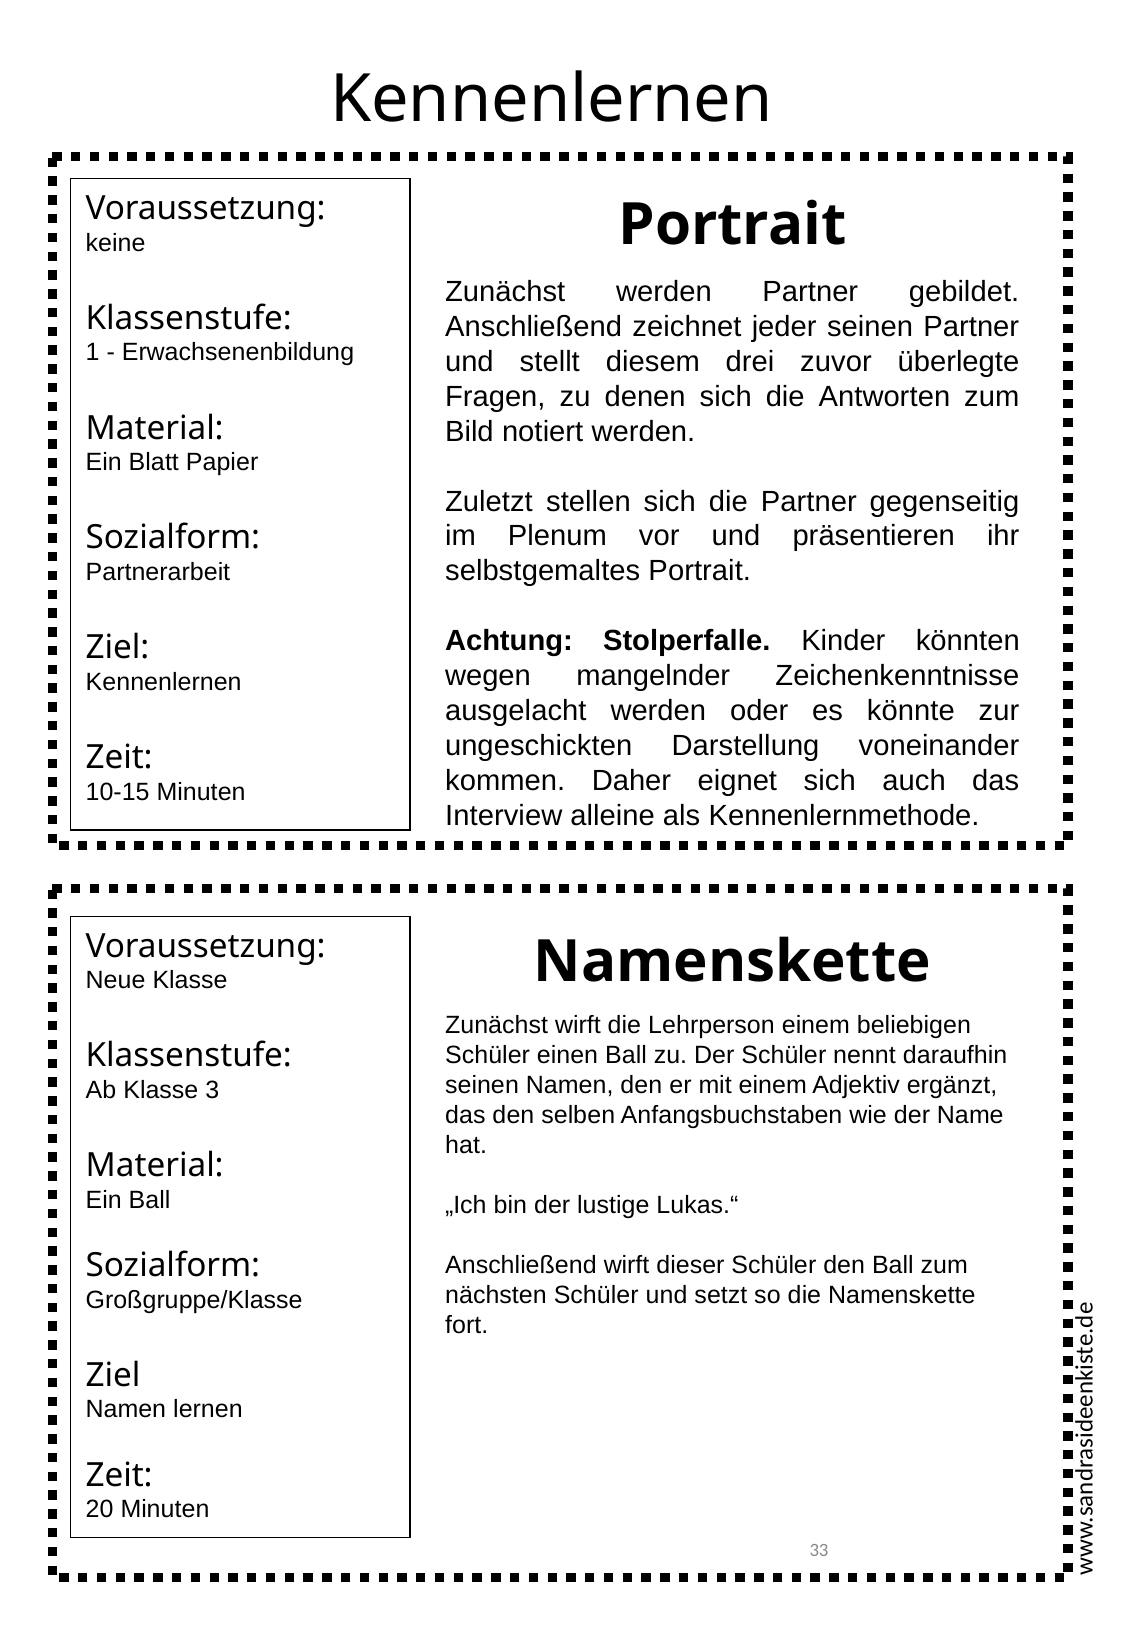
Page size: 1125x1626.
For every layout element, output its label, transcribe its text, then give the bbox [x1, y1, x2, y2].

text_box www.sandrasideenkiste.de [1059, 1074, 1106, 1591]
text_box Zunächst wirft die Lehrperson einem beliebigen Schüler einen Ball zu. Der Schüler nennt daraufhin seinen Namen, den er mit einem Adjektiv ergänzt, das den selben Anfangsbuchstaben wie der Name hat. „Ich bin der lustige Lukas.“ Anschließend wirft dieser Schüler den Ball zum nächsten Schüler und setzt so die Namenskette fort. [430, 1001, 1039, 1320]
text_box Namenskette [410, 915, 1055, 1002]
text_box Zunächst werden Partner gebildet. Anschließend zeichnet jeder seinen Partner und stellt diesem drei zuvor überlegte Fragen, zu denen sich die Antworten zum Bild notiert werden. Zuletzt stellen sich die Partner gegenseitig im Plenum vor und präsentieren ihr selbstgemaltes Portrait. Achtung: Stolperfalle. Kinder könnten wegen mangelnder Zeichenkenntnisse ausgelacht werden oder es könnte zur ungeschickten Darstellung voneinander kommen. Daher eignet sich auch das Interview alleine als Kennenlernmethode. [430, 264, 1039, 846]
text_box [794, 1506, 1048, 1593]
text_box Voraussetzung: keine Klassenstufe: 1 - Erwachsenenbildung Material: Ein Blatt Papier Sozialform: Partnerarbeit Ziel: Kennenlernen Zeit: 10-15 Minuten [70, 178, 411, 831]
text_box Voraussetzung: Neue Klasse Klassenstufe: Ab Klasse 3 Material: Ein Ball Sozialform: Großgruppe/Klasse Ziel Namen lernen Zeit: 20 Minuten [70, 916, 411, 1538]
text_box Portrait [410, 178, 1055, 265]
text_box Kennenlernen [52, 47, 1069, 144]
